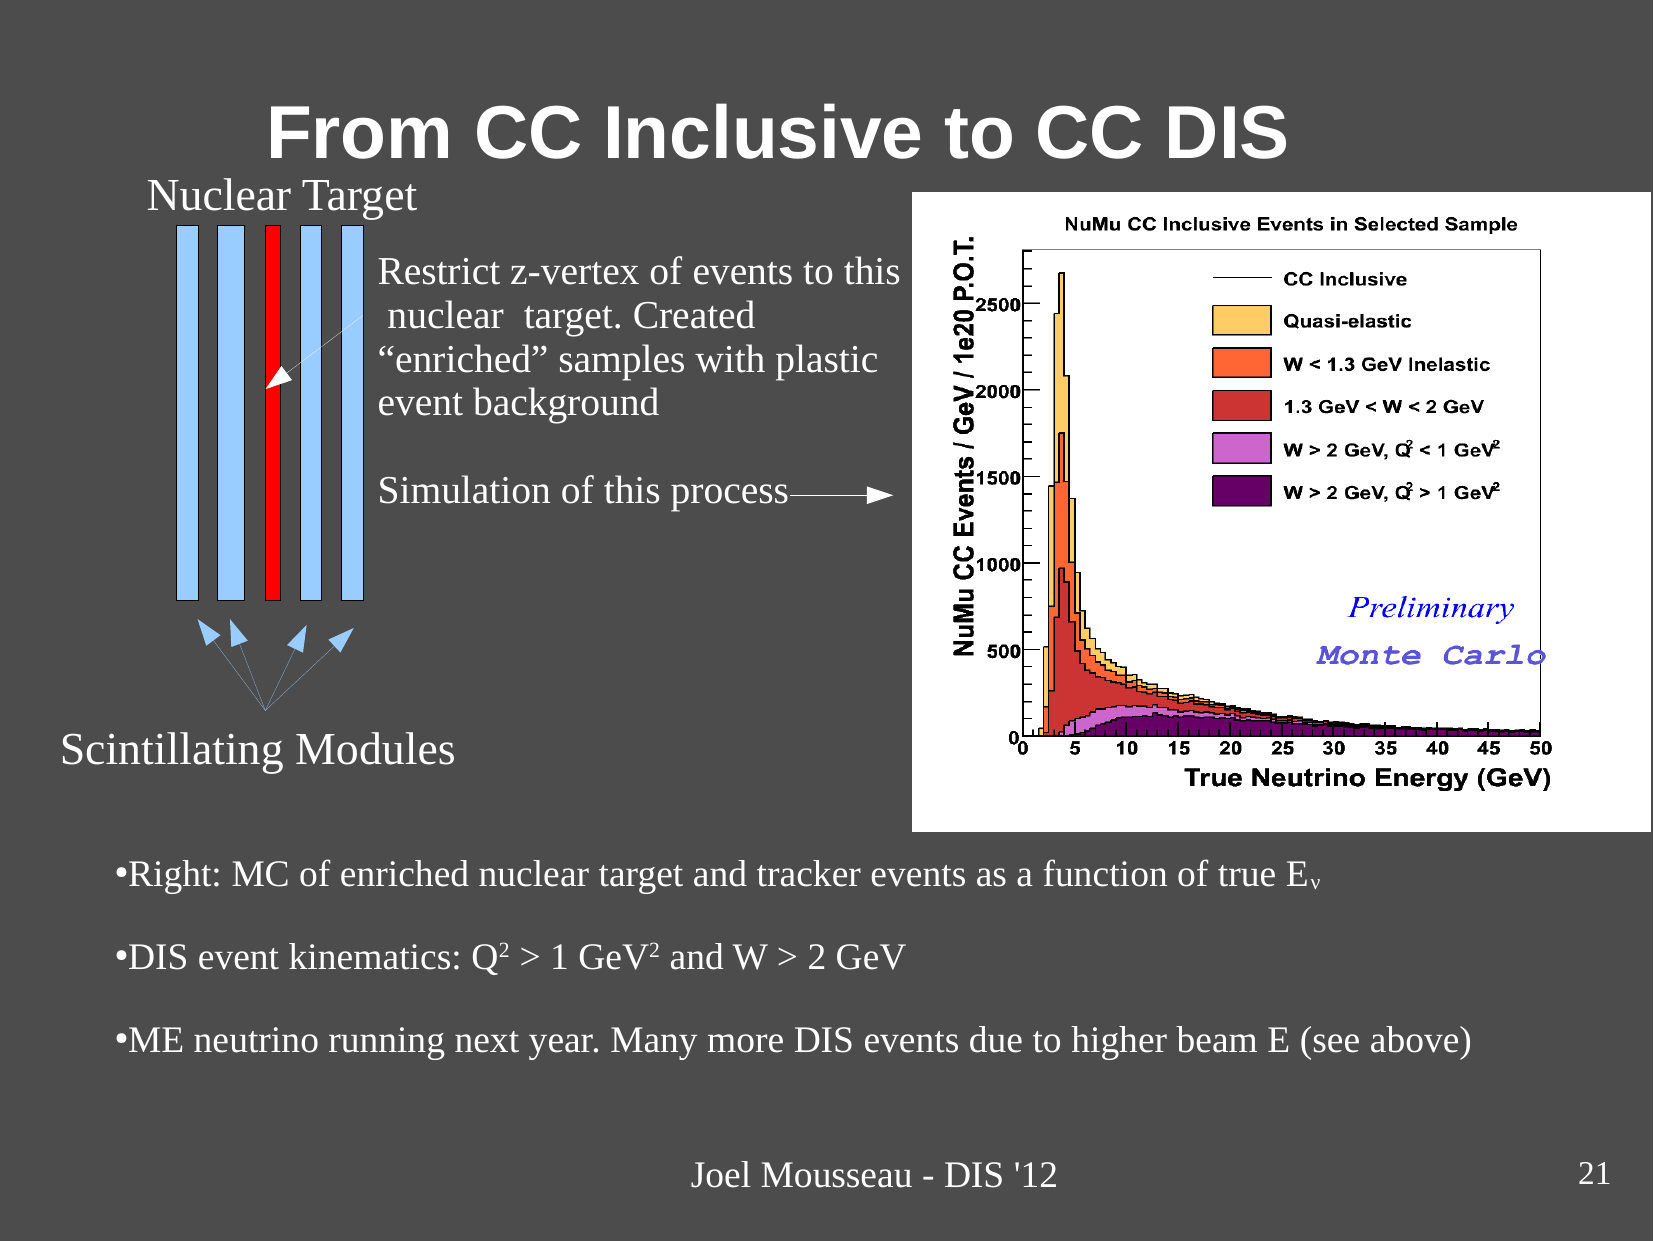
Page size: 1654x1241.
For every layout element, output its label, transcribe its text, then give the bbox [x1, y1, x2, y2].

text_box Restrict z-vertex of events to this nuclear target. Created “enriched” samples with plastic event background Simulation of this process [363, 242, 917, 607]
text_box Right: MC of enriched nuclear target and tracker events as a function of true Eν DIS event kinematics: Q2 > 1 GeV2 and W > 2 GeV ME neutrino running next year. Many more DIS events due to higher beam E (see above) [100, 804, 1653, 1133]
text_box [300, 348, 322, 601]
text_box [176, 229, 199, 601]
text_box [341, 317, 363, 601]
picture [912, 192, 1651, 832]
text_box [341, 229, 364, 331]
text_box Scintillating Modules [26, 716, 490, 782]
text_box [265, 229, 281, 388]
text_box [265, 385, 281, 601]
text_box [300, 229, 322, 362]
text_box [217, 229, 245, 601]
text_box Nuclear Target [131, 162, 454, 229]
title From CC Inclusive to CC DIS [131, 36, 1425, 229]
